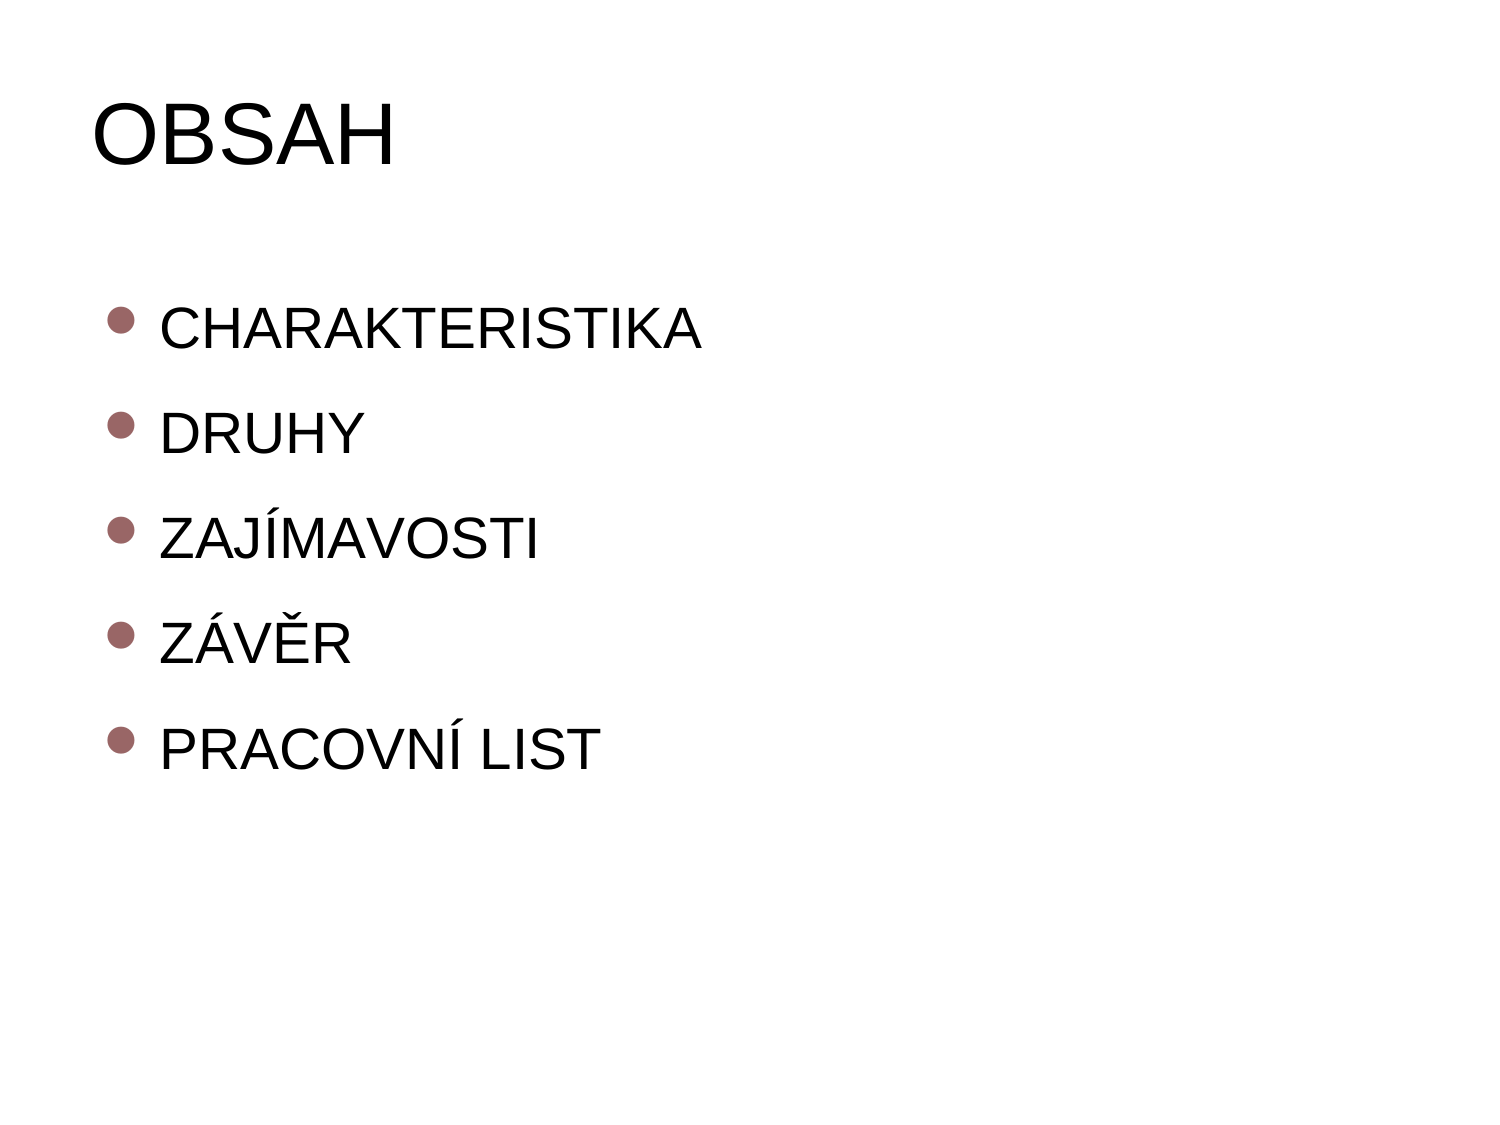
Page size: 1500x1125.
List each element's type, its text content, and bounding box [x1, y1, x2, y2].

list CHARAKTERISTIKA DRUHY ZAJÍMAVOSTI ZÁVĚR PRACOVNÍ LIST [88, 290, 1389, 1059]
title OBSAH [76, 54, 1392, 205]
